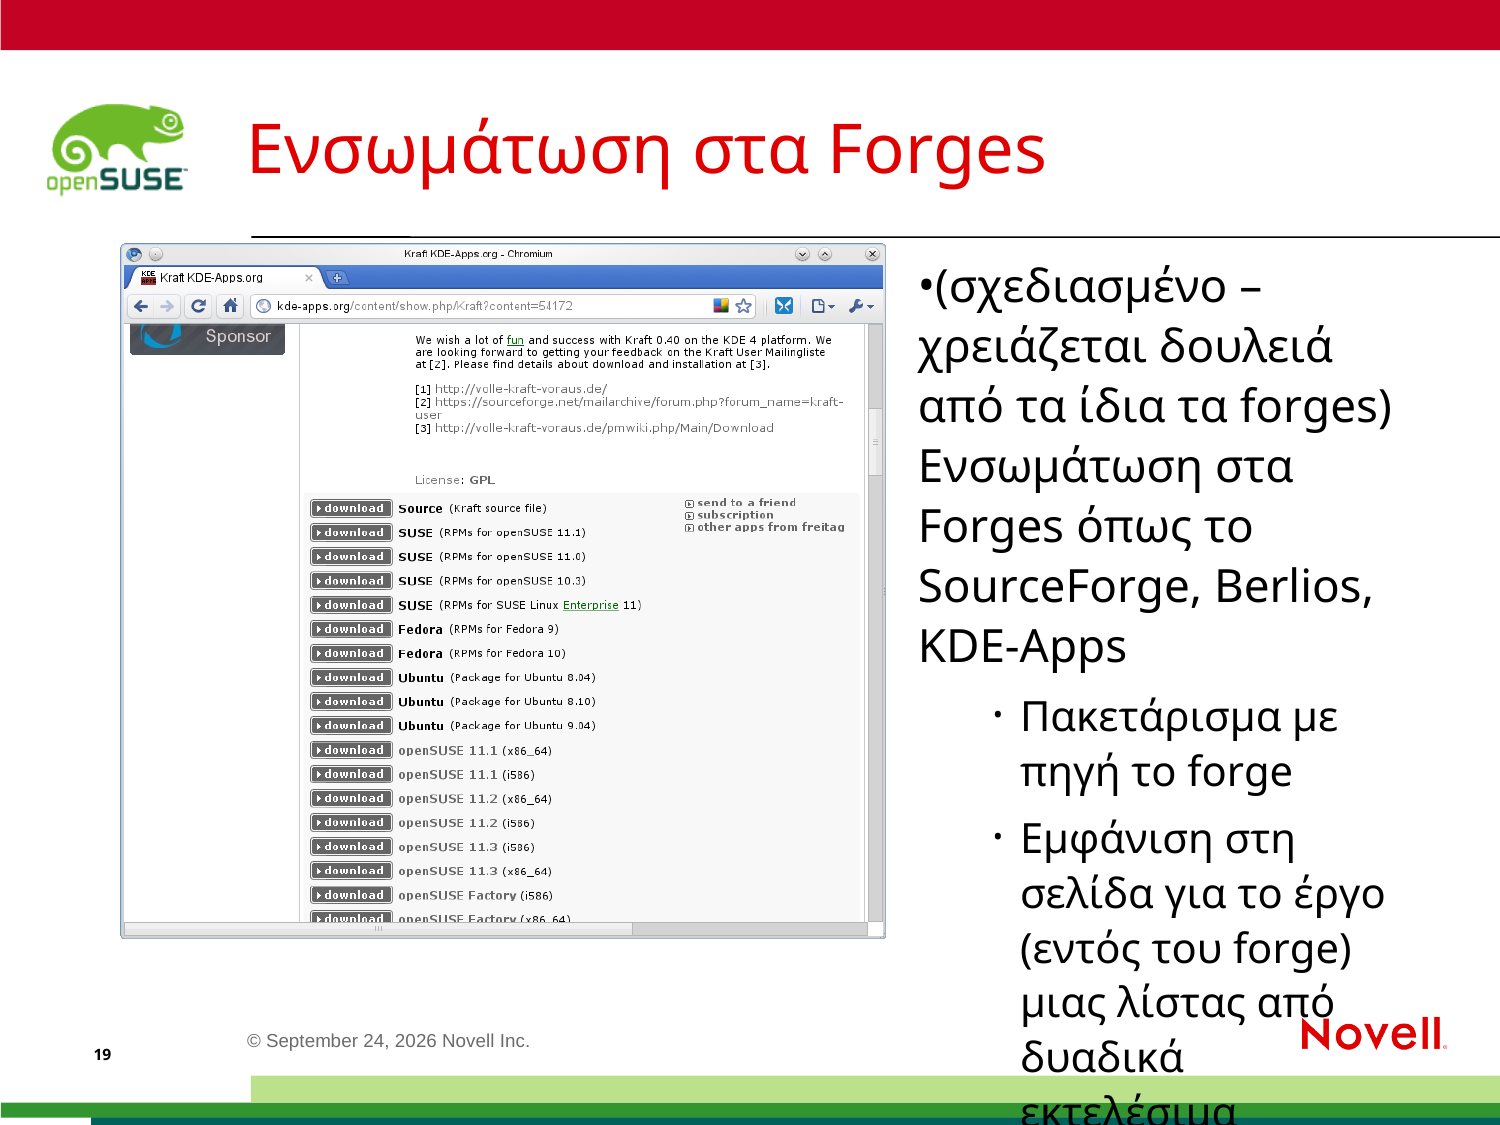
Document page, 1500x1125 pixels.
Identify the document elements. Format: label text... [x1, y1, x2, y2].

list (σχεδιασμένο – χρειάζεται δουλειά από τα ίδια τα forges) Ενσωμάτωση στα Forges όπως το SourceForge, Berlios, KDE-Apps Πακετάρισμα με πηγή το forge Εμφάνιση στη σελίδα για το έργο (εντός του forge) μιας λίστας από δυαδικά εκτελέσιμα [918, 254, 1404, 1035]
picture [120, 243, 886, 939]
picture [47, 104, 188, 197]
picture [1295, 1011, 1453, 1056]
title Ενσωμάτωση στα Forges [246, 68, 1409, 231]
